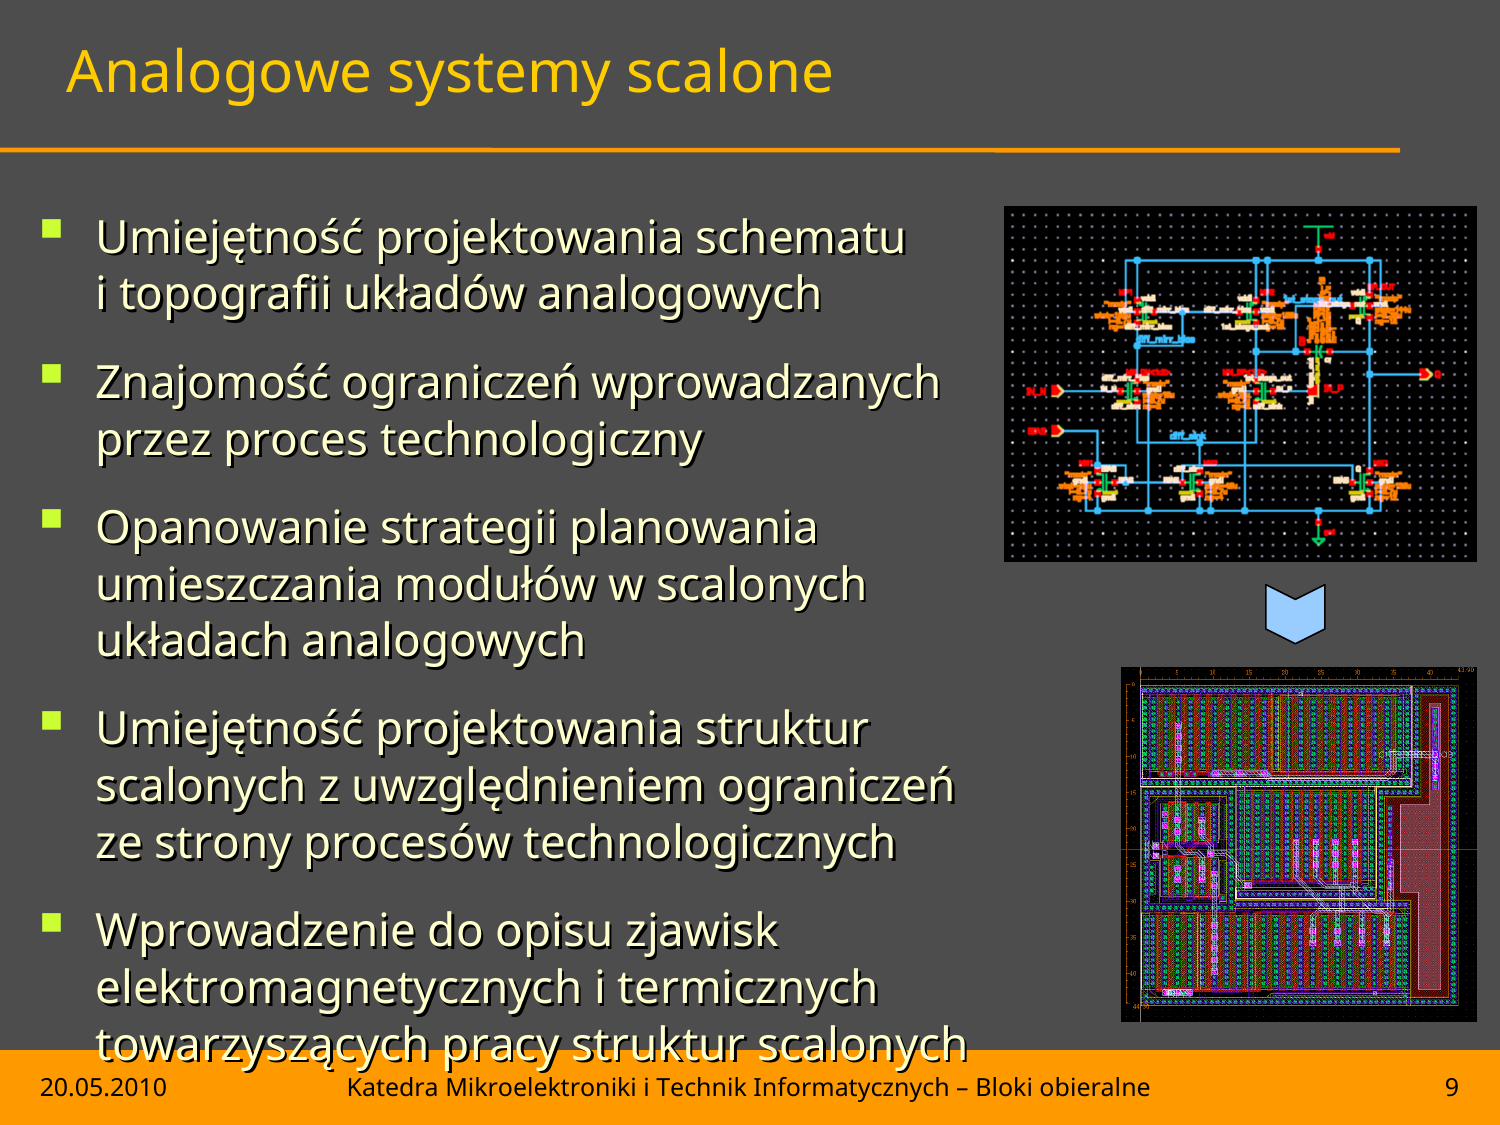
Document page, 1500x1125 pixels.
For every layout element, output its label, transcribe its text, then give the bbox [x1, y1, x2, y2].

picture [1004, 206, 1477, 562]
text_box [1265, 584, 1325, 644]
list Umiejętność projektowania schematu i topografii układów analogowych Znajomość ograniczeń wprowadzanych przez proces technologiczny Opanowanie strategii planowania umieszczania modułów w scalonych układach analogowych Umiejętność projektowania struktur scalonych z uwzględnieniem ograniczeń ze strony procesów technologicznych Wprowadzenie do opisu zjawisk elektromagnetycznych i termicznych towarzyszących pracy struktur scalonych [24, 199, 1447, 1034]
title Analogowe systemy scalone [52, 12, 1469, 127]
picture [1121, 667, 1477, 1022]
